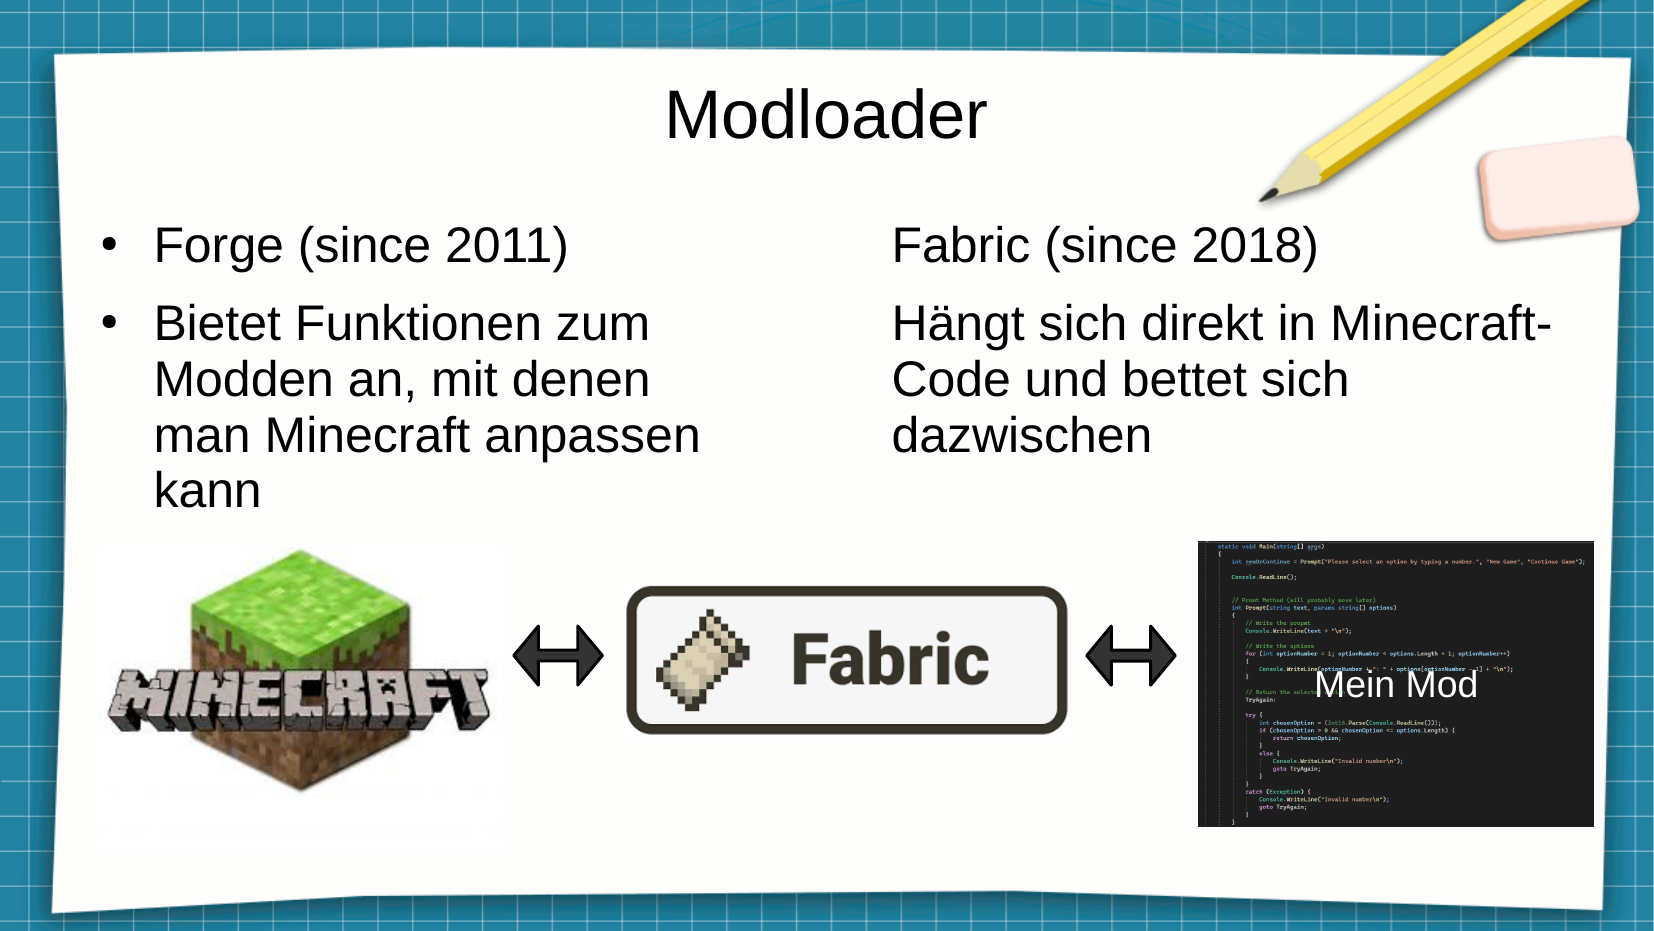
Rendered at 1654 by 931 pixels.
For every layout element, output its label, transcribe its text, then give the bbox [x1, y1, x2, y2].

text_box [513, 625, 603, 686]
title Modloader [82, 37, 1571, 193]
text_box [1086, 626, 1176, 686]
list Forge (since 2011) Fabric (since 2018) Bietet Funktionen zum Hängt sich direkt in Minecraft- Modden an, mit denen Code und bettet sich man Minecraft anpassen dazwischen kann [82, 217, 1571, 532]
picture [0, 0, 1654, 931]
